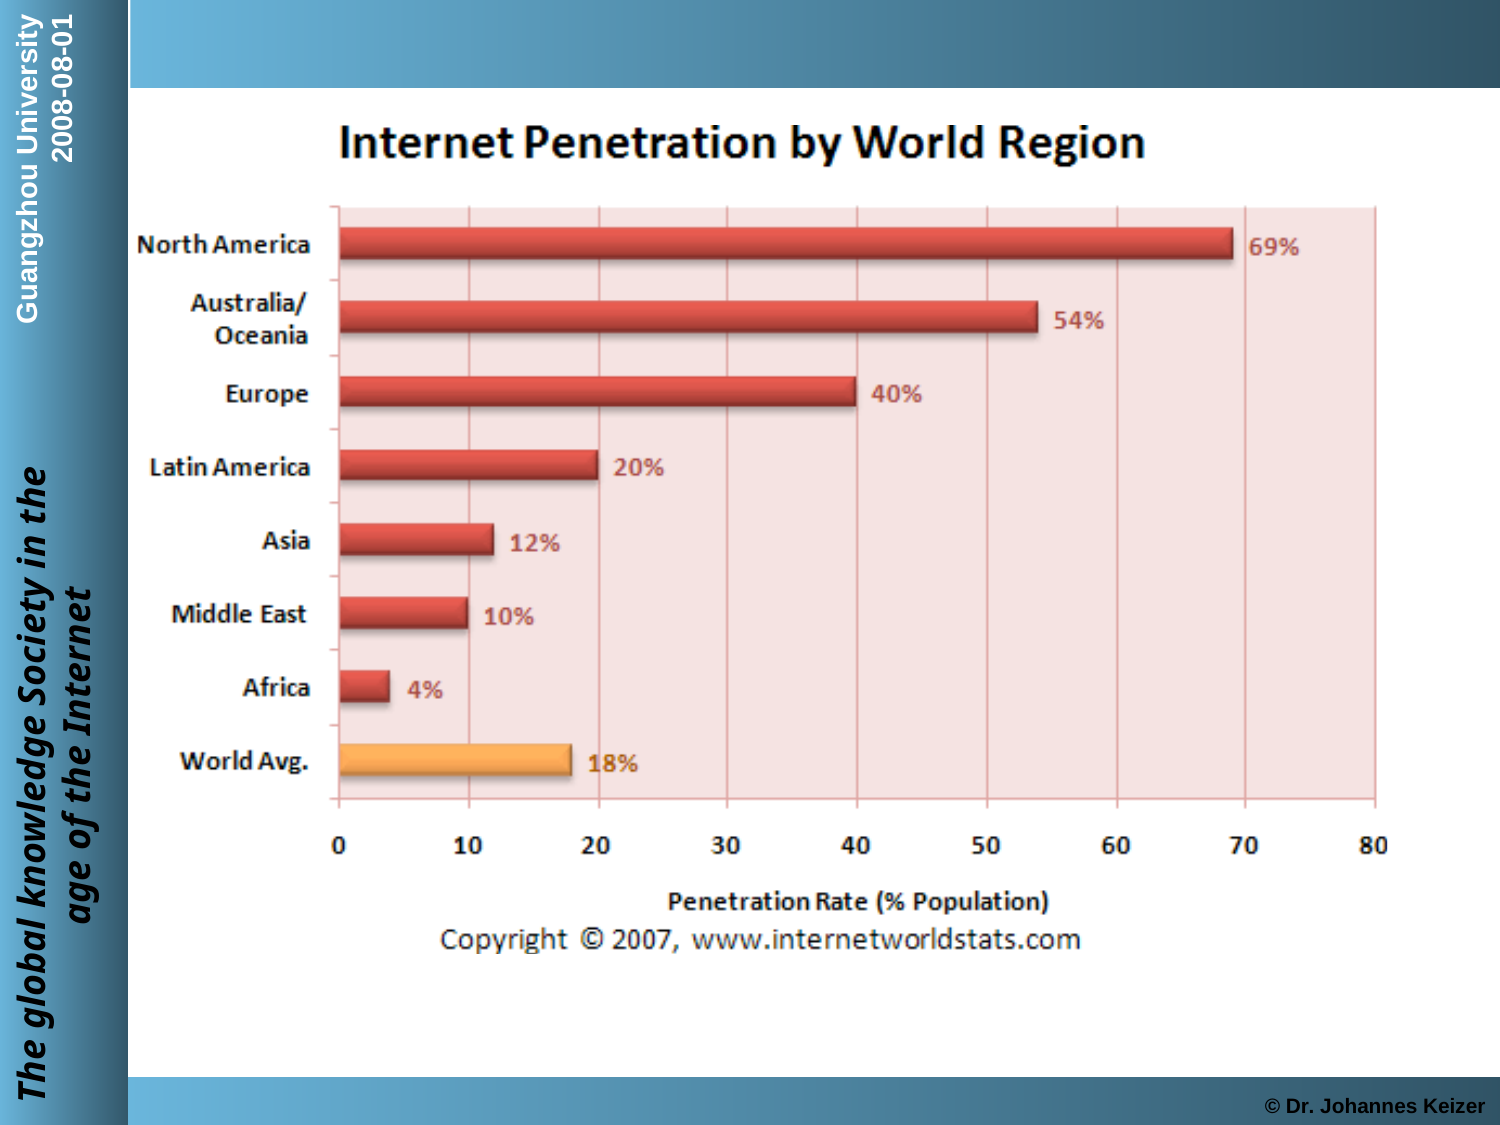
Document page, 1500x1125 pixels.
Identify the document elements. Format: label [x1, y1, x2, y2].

picture [137, 125, 1388, 954]
